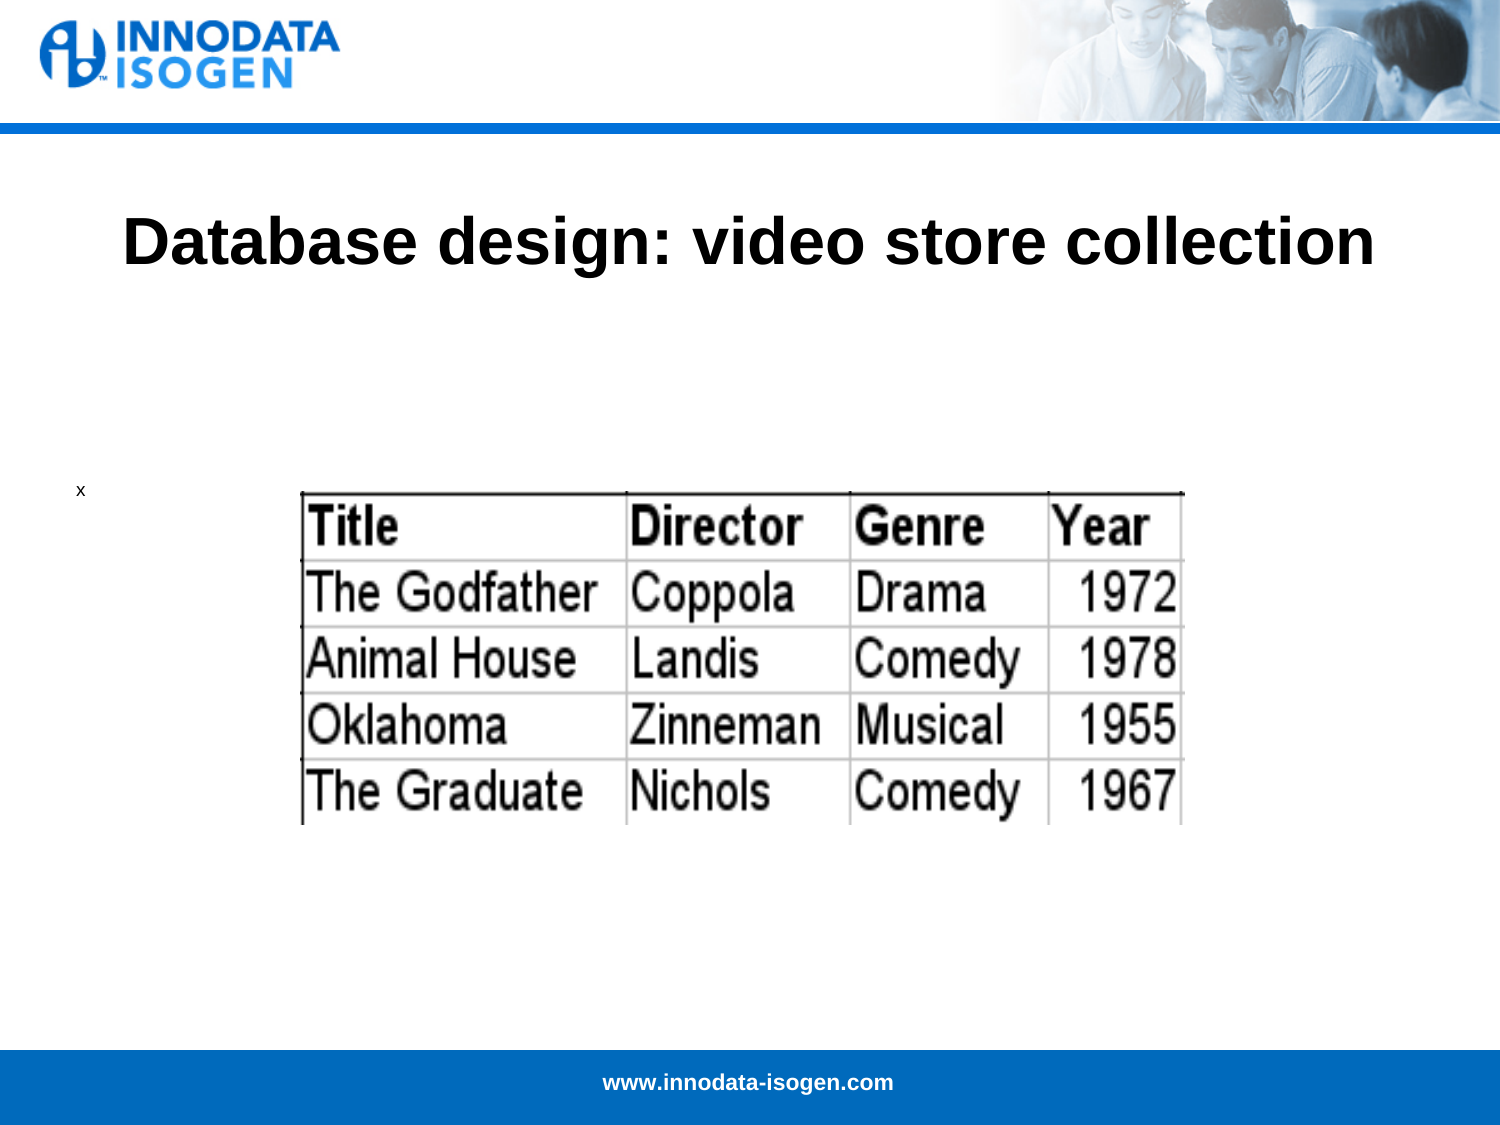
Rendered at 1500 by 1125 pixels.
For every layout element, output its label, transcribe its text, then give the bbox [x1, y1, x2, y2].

title Database design: video store collection [75, 149, 1426, 263]
picture [300, 491, 1185, 826]
picture [0, 123, 1500, 134]
picture [0, 0, 1500, 121]
chart [74, 263, 1459, 1006]
